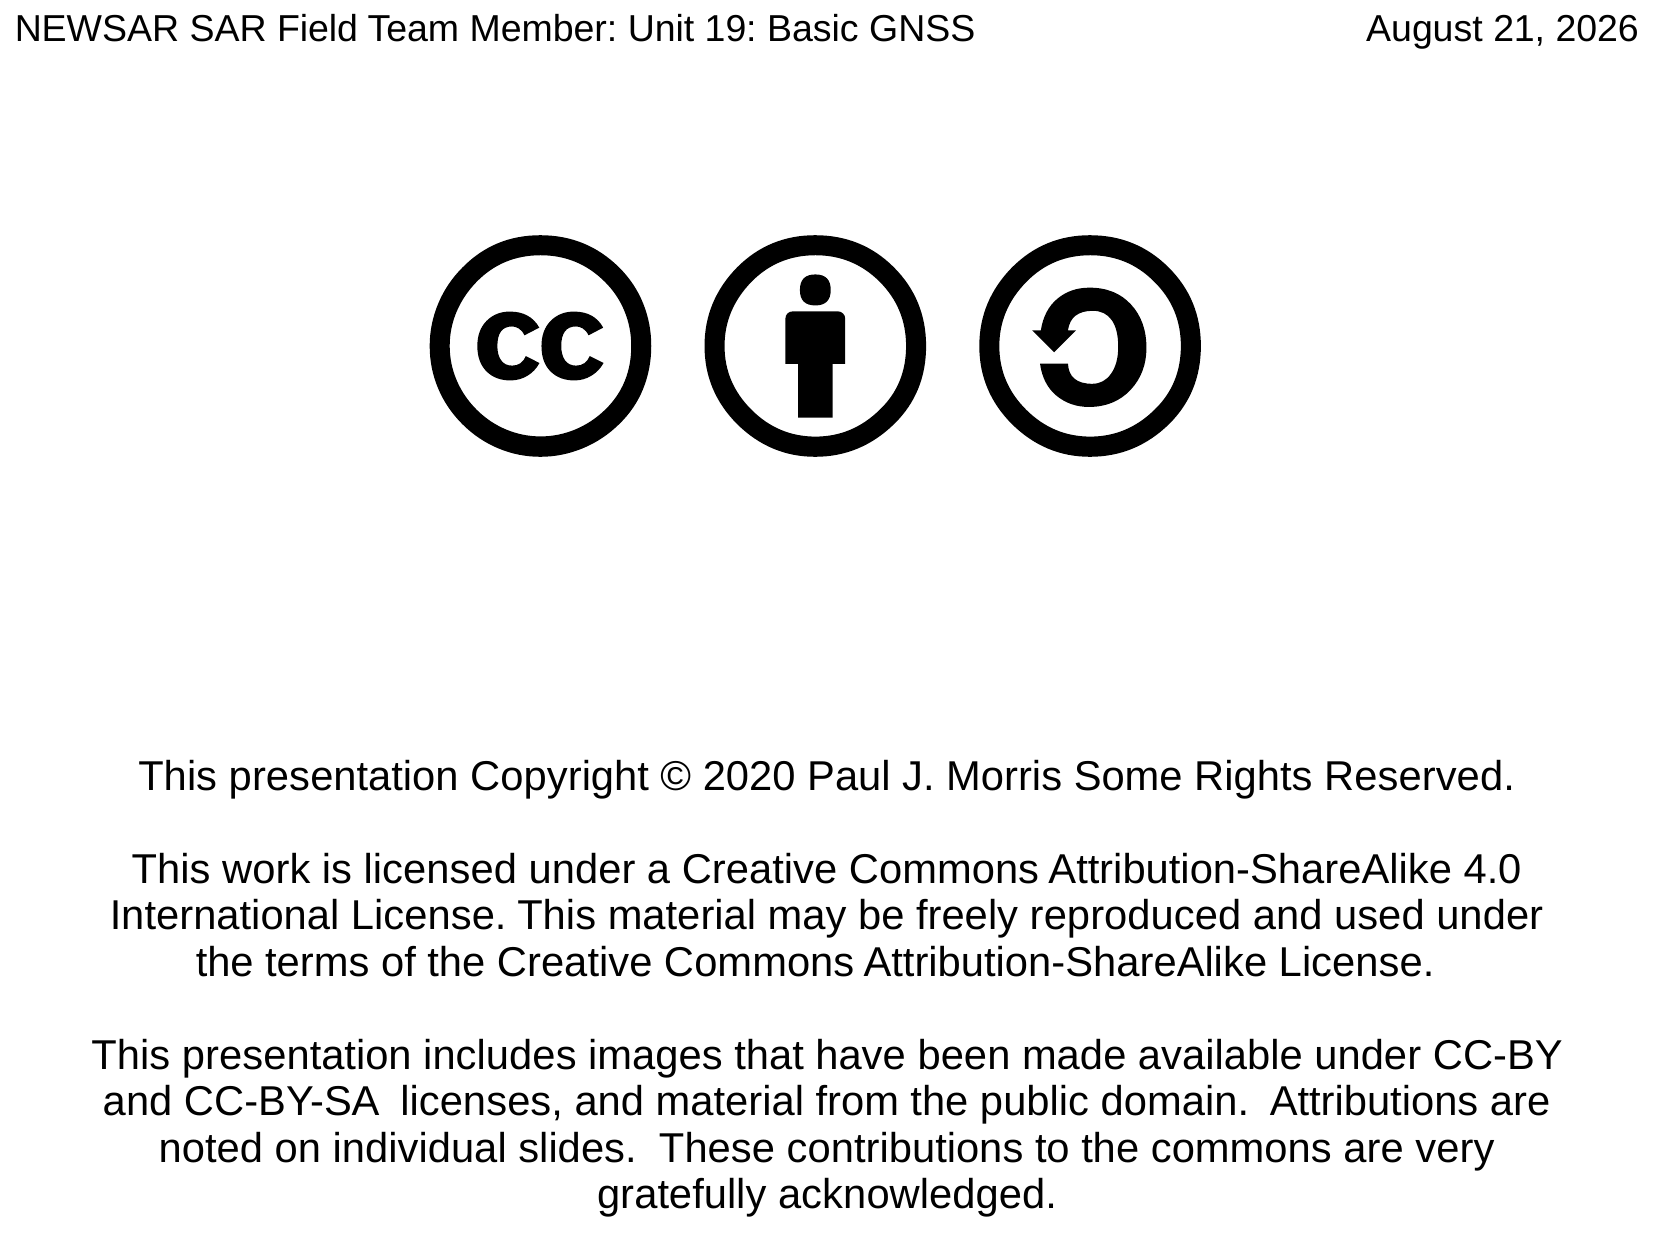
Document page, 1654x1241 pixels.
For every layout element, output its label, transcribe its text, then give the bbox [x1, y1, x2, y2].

picture [702, 233, 928, 459]
text_box February 19, 2020 [1200, 0, 1654, 57]
picture [427, 233, 653, 459]
picture [977, 233, 1203, 459]
text_box This presentation Copyright © 2020 Paul J. Morris Some Rights Reserved. This work is licensed under a Creative Commons Attribution-ShareAlike 4.0 International License. This material may be freely reproduced and used under the terms of the Creative Commons Attribution-ShareAlike License. This presentation includes images that have been made available under CC-BY and CC-BY-SA licenses, and material from the public domain. Attributions are noted on individual slides. These contributions to the commons are very gratefully acknowledged. [82, 739, 1572, 1231]
text_box NEWSAR SAR Field Team Member: Unit 19: Basic GNSS [0, 0, 1200, 57]
